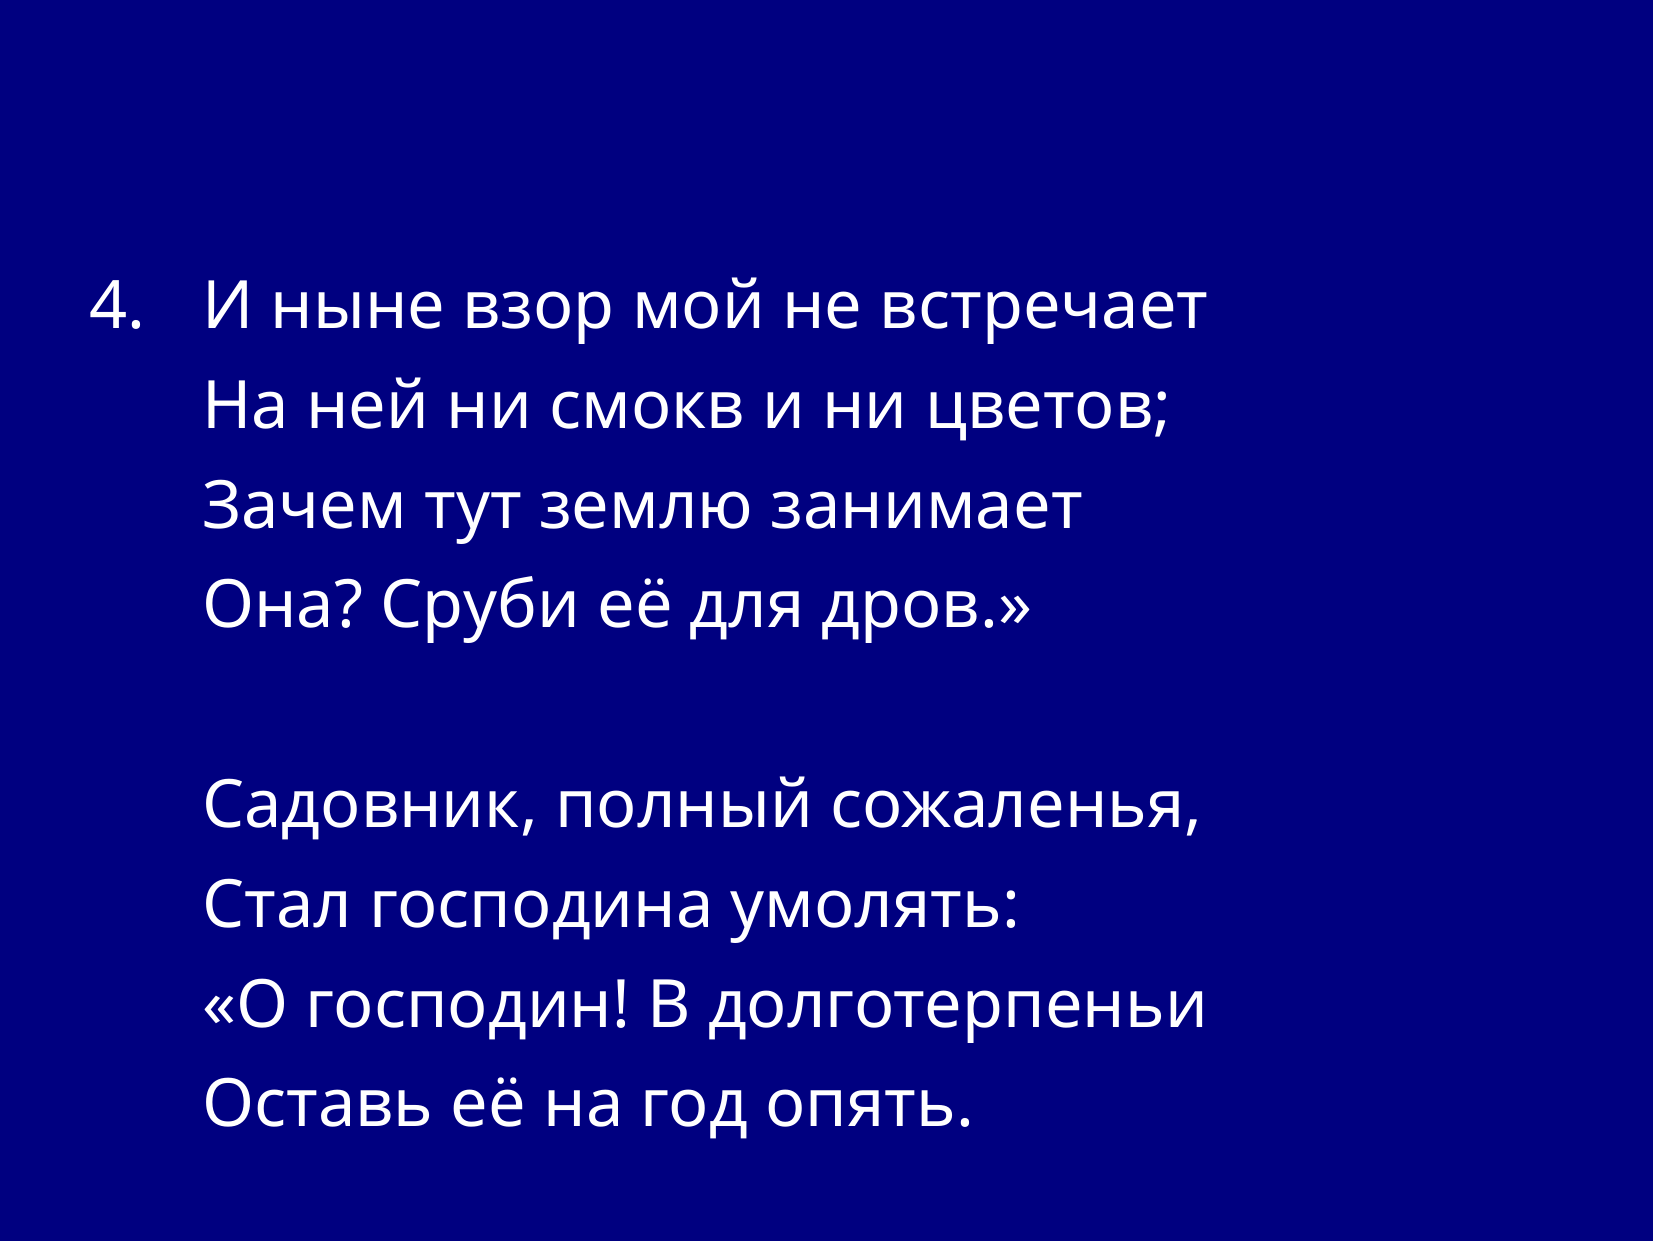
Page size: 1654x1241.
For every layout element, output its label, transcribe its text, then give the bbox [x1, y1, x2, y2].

text_box 4. И ныне взор мой не встречает На ней ни смокв и ни цветов; Зачем тут землю занимает Она? Сруби её для дров.» Садовник, полный сожаленья, Стал господина умолять: «О господин! В долготерпеньи Оставь её на год опять. [75, 150, 1576, 1163]
